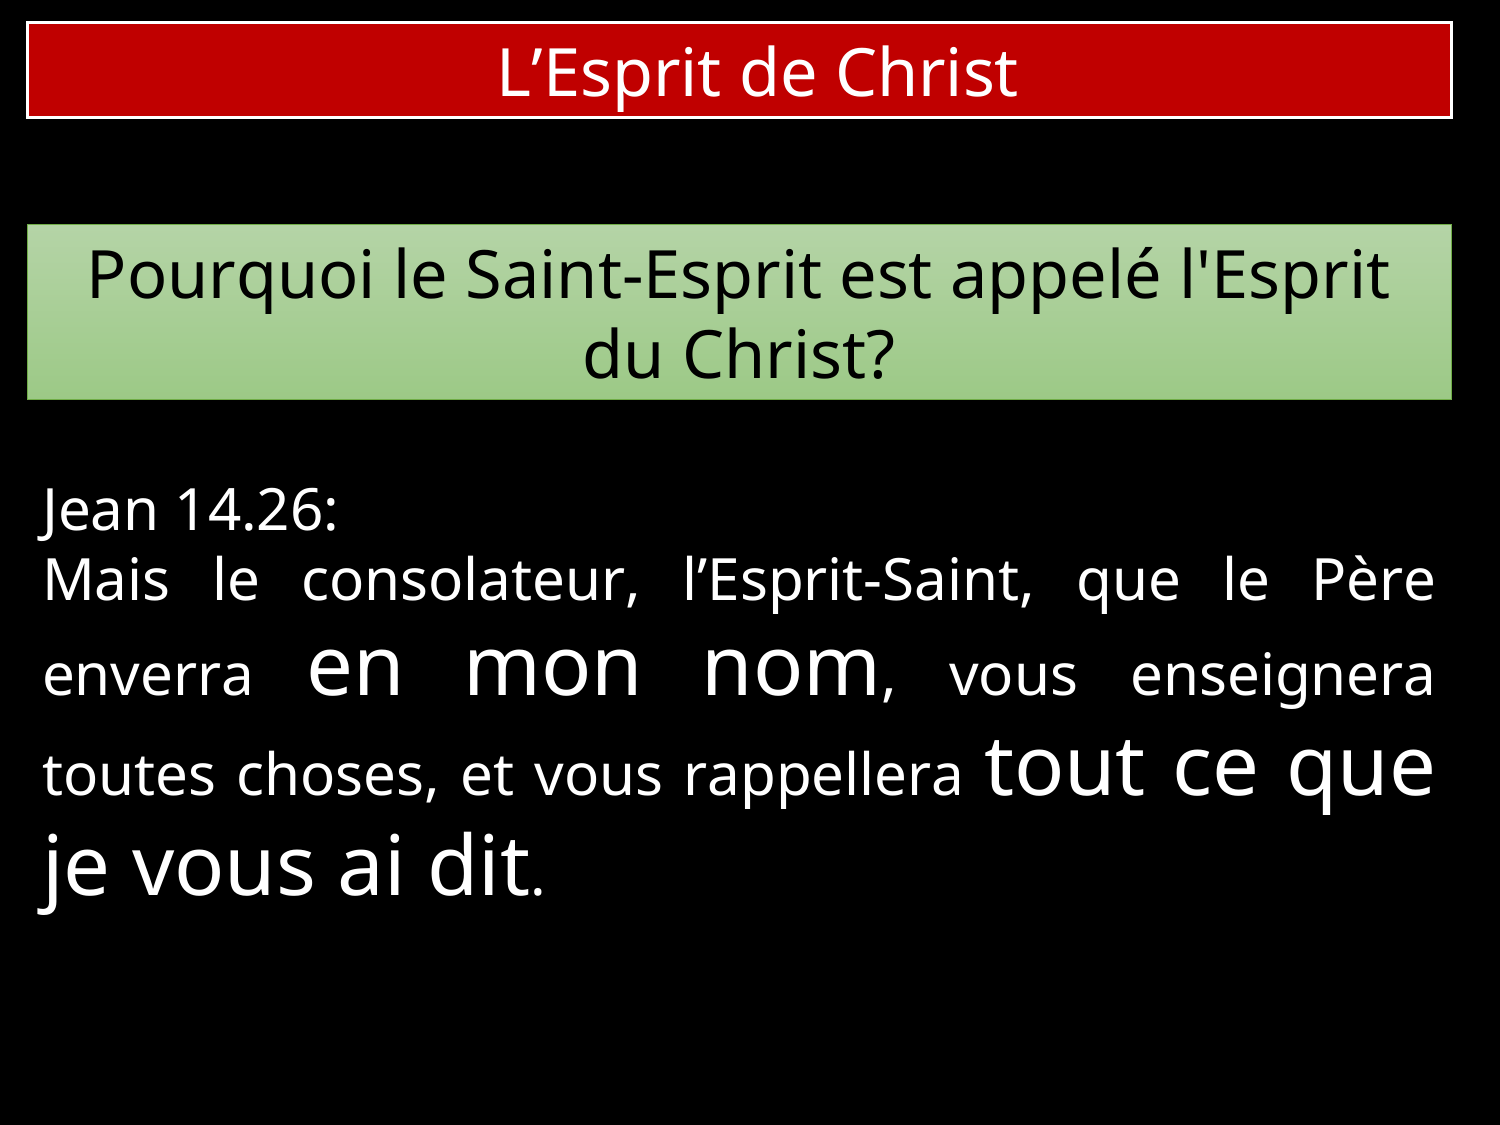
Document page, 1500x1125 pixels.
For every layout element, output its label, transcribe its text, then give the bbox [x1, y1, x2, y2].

text_box Jean 14.26: Mais le consolateur, l’Esprit-Saint, que le Père enverra en mon nom, vous enseignera toutes choses, et vous rappellera tout ce que je vous ai dit. [27, 464, 1452, 920]
text_box Pourquoi le Saint-Esprit est appelé l'Esprit du Christ? [27, 224, 1452, 400]
text_box L’Esprit de Christ [27, 22, 1452, 118]
